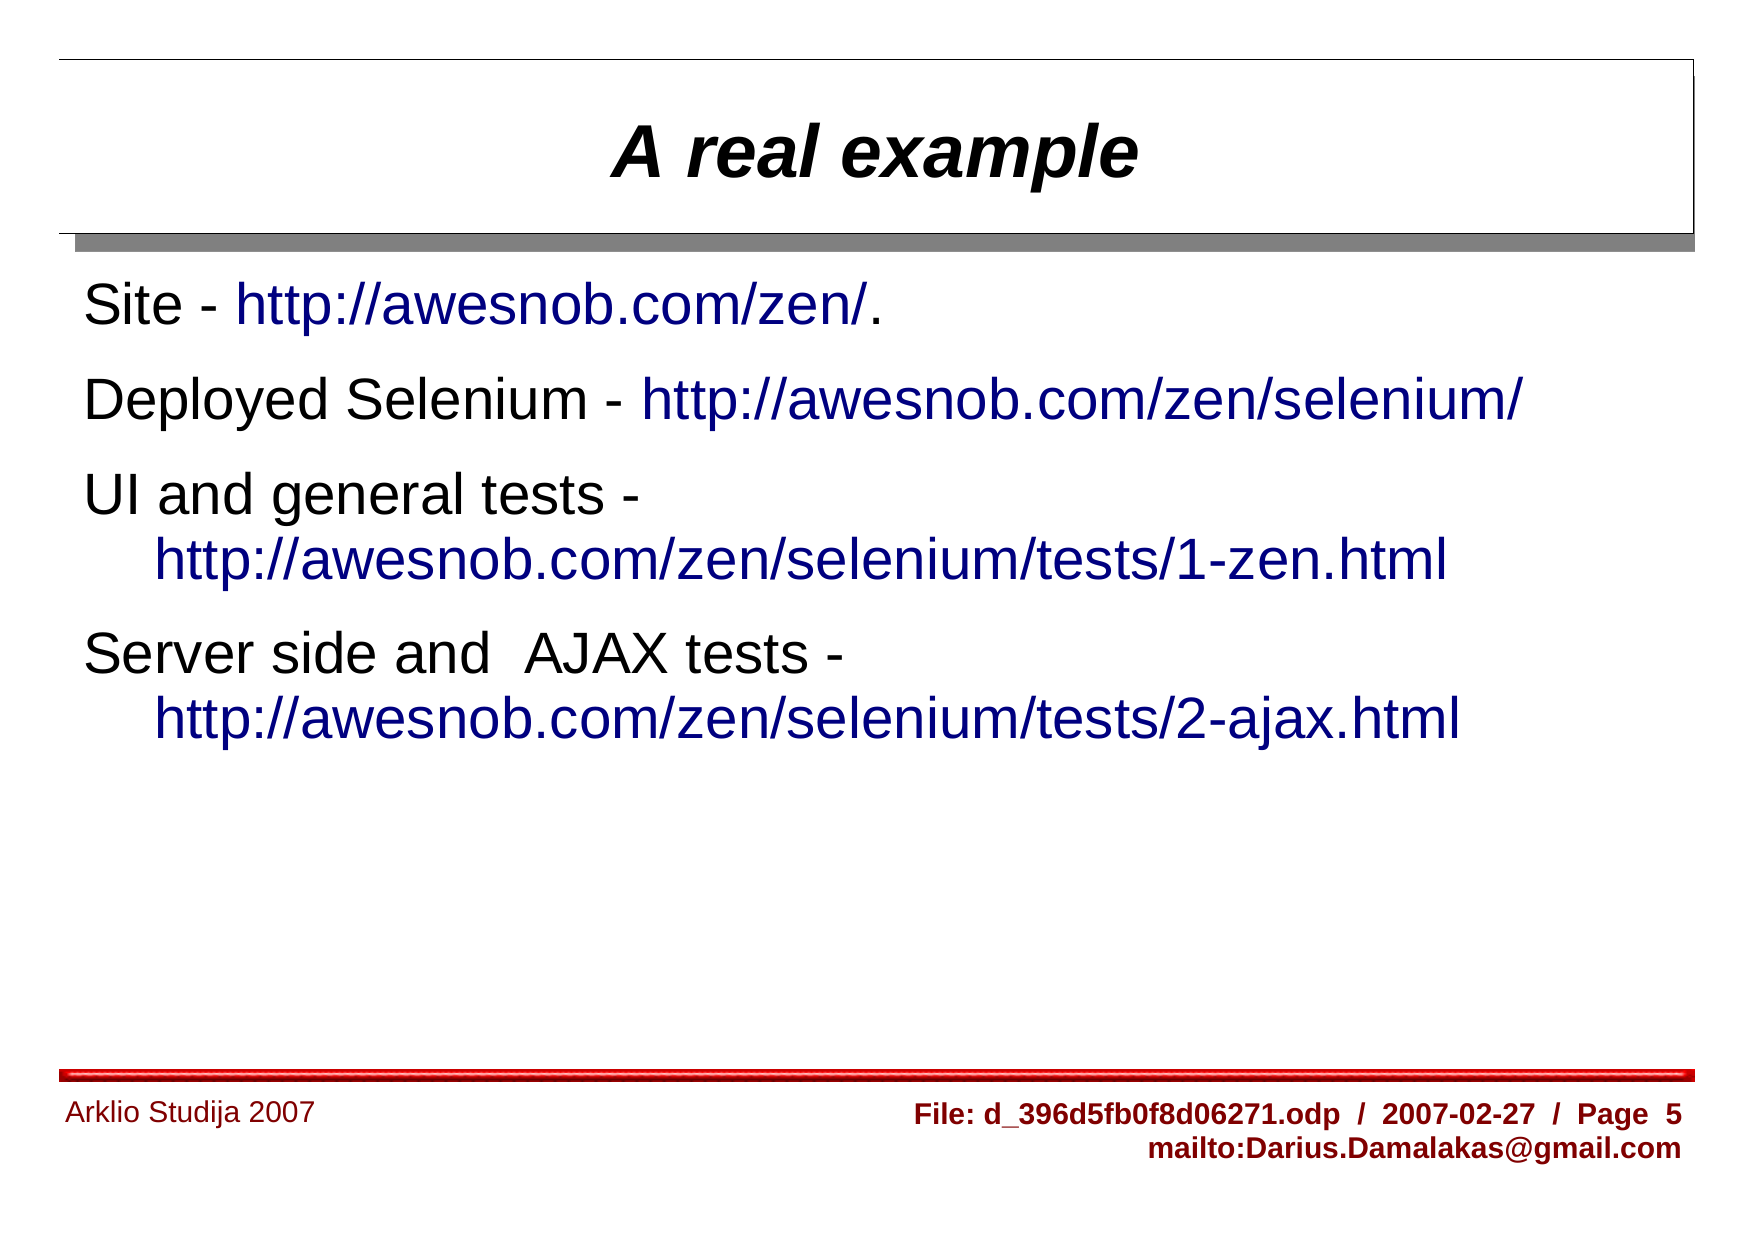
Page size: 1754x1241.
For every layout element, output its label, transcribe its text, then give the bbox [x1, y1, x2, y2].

title A real example [59, 59, 1695, 244]
picture [59, 1069, 1695, 1082]
list Site - http://awesnob.com/zen/. Deployed Selenium - http://awesnob.com/zen/selenium/ UI and general tests - http://awesnob.com/zen/selenium/tests/1-zen.html Server side and AJAX tests - http://awesnob.com/zen/selenium/tests/2-ajax.html [71, 272, 1695, 1055]
